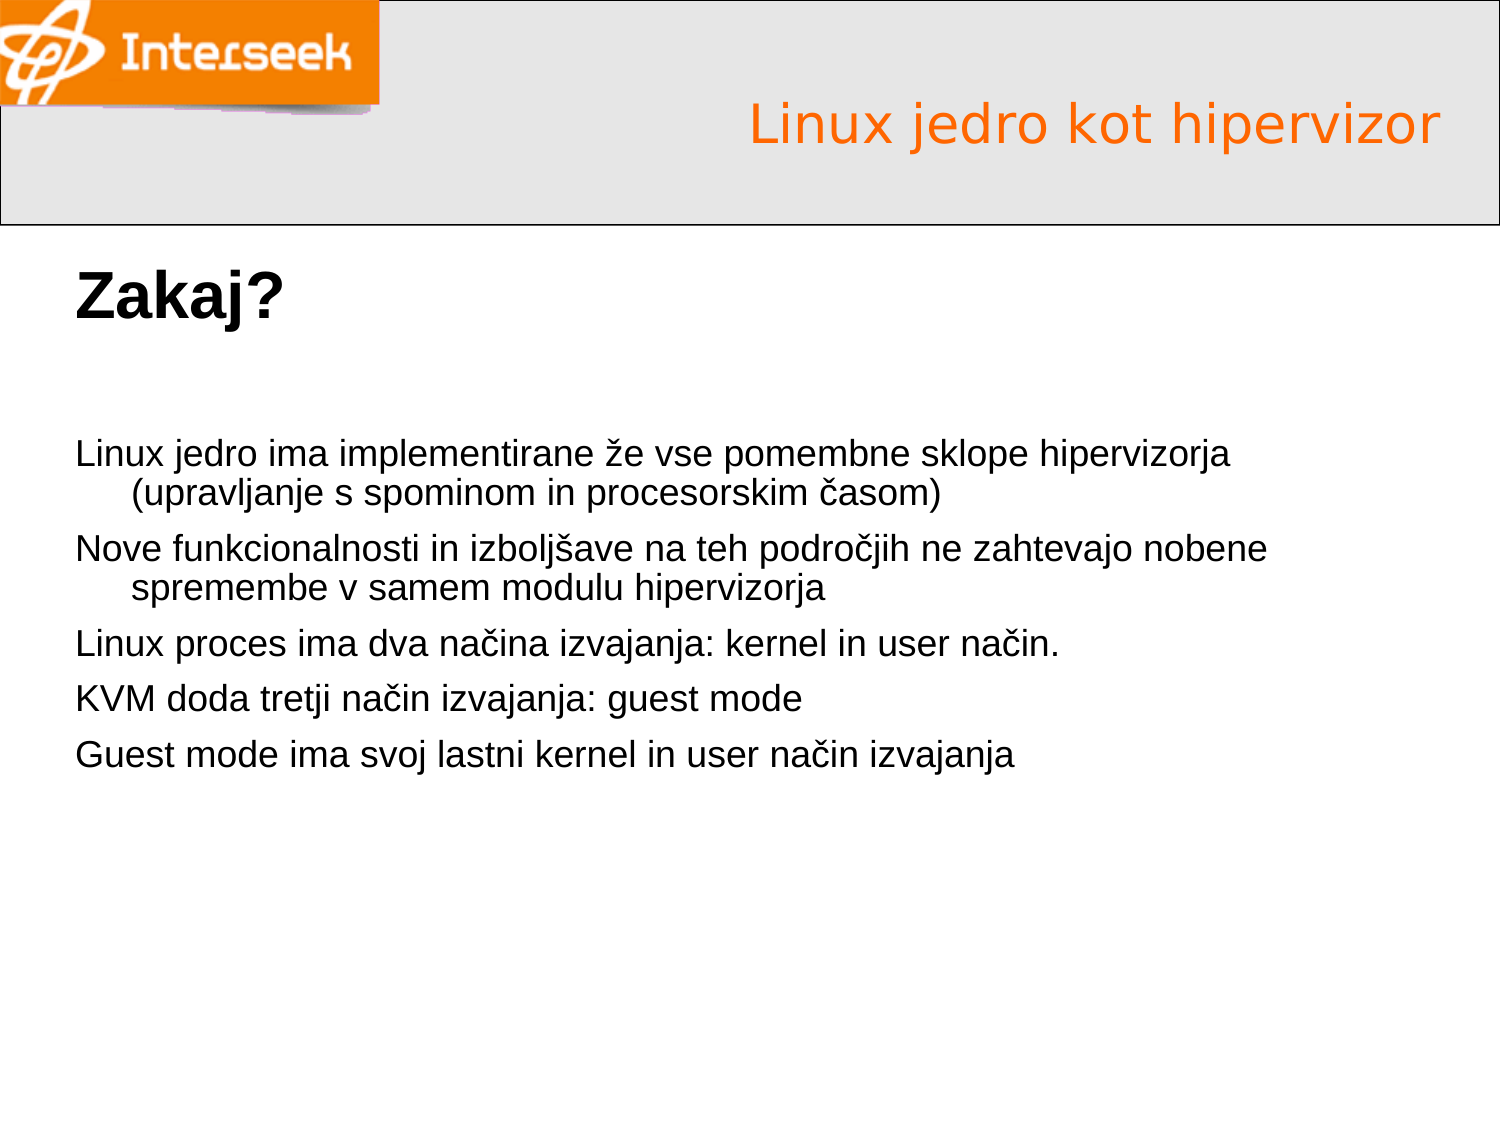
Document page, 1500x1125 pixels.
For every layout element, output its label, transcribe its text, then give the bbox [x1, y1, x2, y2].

list Zakaj? Linux jedro ima implementirane že vse pomembne sklope hipervizorja (upravljanje s spominom in procesorskim časom) Nove funkcionalnosti in izboljšave na teh področjih ne zahtevajo nobene spremembe v samem modulu hipervizorja Linux proces ima dva načina izvajanja: kernel in user način. KVM doda tretji način izvajanja: guest mode Guest mode ima svoj lastni kernel in user način izvajanja [75, 263, 1425, 1006]
picture [0, 0, 410, 120]
title Linux jedro kot hipervizor [430, 31, 1459, 220]
text_box [0, 0, 1500, 225]
